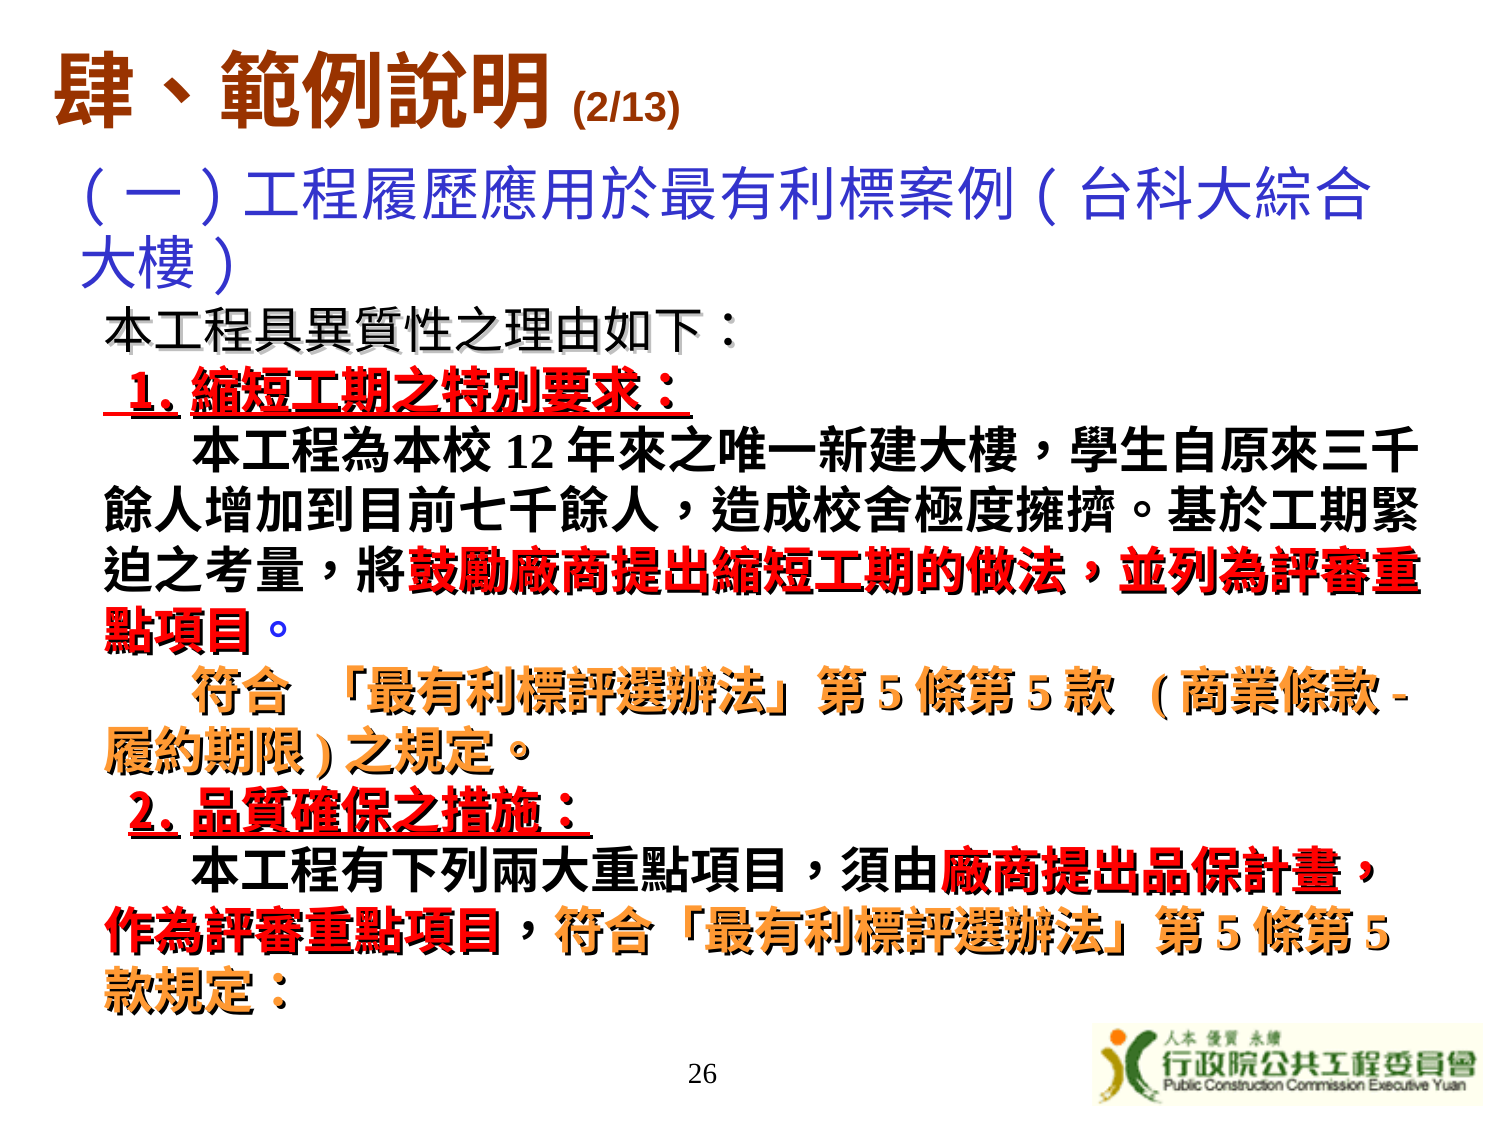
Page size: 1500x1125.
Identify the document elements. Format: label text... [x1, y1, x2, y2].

text_box 本工程具異質性之理由如下： 1.縮短工期之特別要求： 本工程為本校12年來之唯一新建大樓，學生自原來三千餘人增加到目前七千餘人，造成校舍極度擁擠。基於工期緊迫之考量，將鼓勵廠商提出縮短工期的做法，並列為評審重點項目。 符合 「最有利標評選辦法」第5條第5款 (商業條款-履約期限)之規定。 2.品質確保之措施： 本工程有下列兩大重點項目，須由廠商提出品保計畫，作為評審重點項目，符合「最有利標評選辦法」第5條第5款規定： [88, 290, 1436, 1027]
text_box (一)工程履歷應用於最有利標案例(台科大綜合大樓) [64, 148, 1388, 305]
picture [1092, 1023, 1483, 1106]
text_box <編號> [643, 1046, 762, 1098]
title 肆、範例說明(2/13) [37, 25, 1461, 152]
